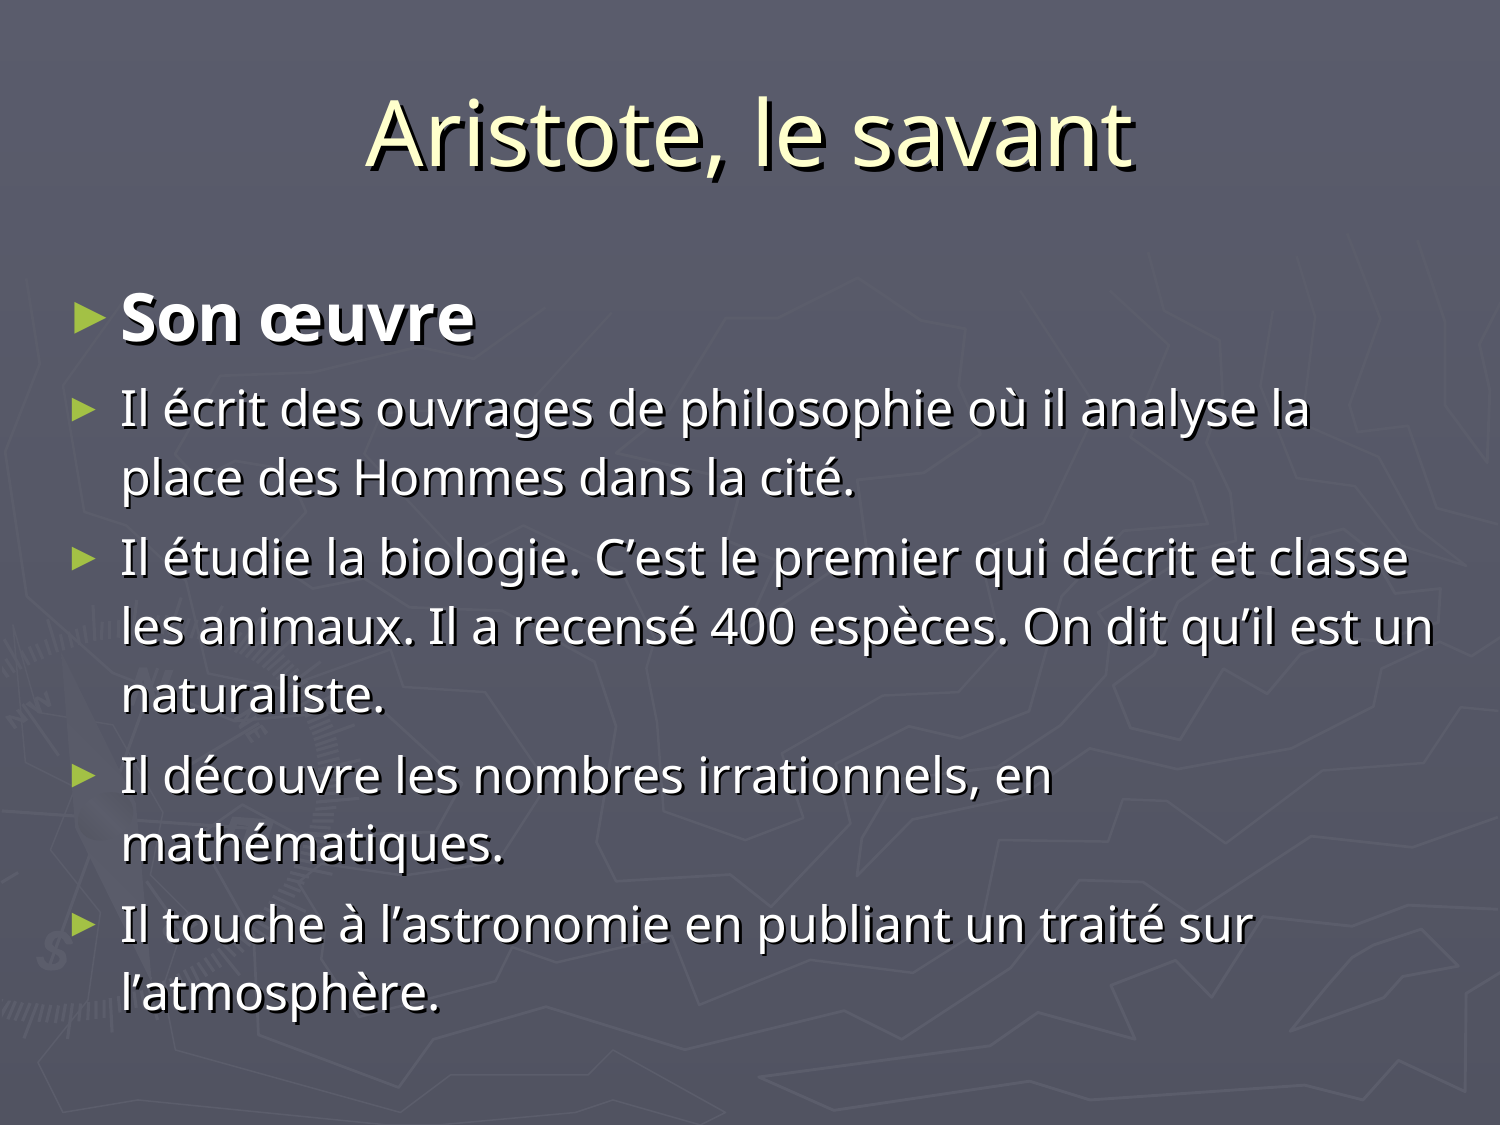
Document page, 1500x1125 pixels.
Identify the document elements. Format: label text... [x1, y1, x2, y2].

list Son œuvre Il écrit des ouvrages de philosophie où il analyse la place des Hommes dans la cité. Il étudie la biologie. C’est le premier qui décrit et classe les animaux. Il a recensé 400 espèces. On dit qu’il est un naturaliste. Il découvre les nombres irrationnels, en mathématiques. Il touche à l’astronomie en publiant un traité sur l’atmosphère. [49, 262, 1451, 1001]
title Aristote, le savant [49, 37, 1451, 225]
